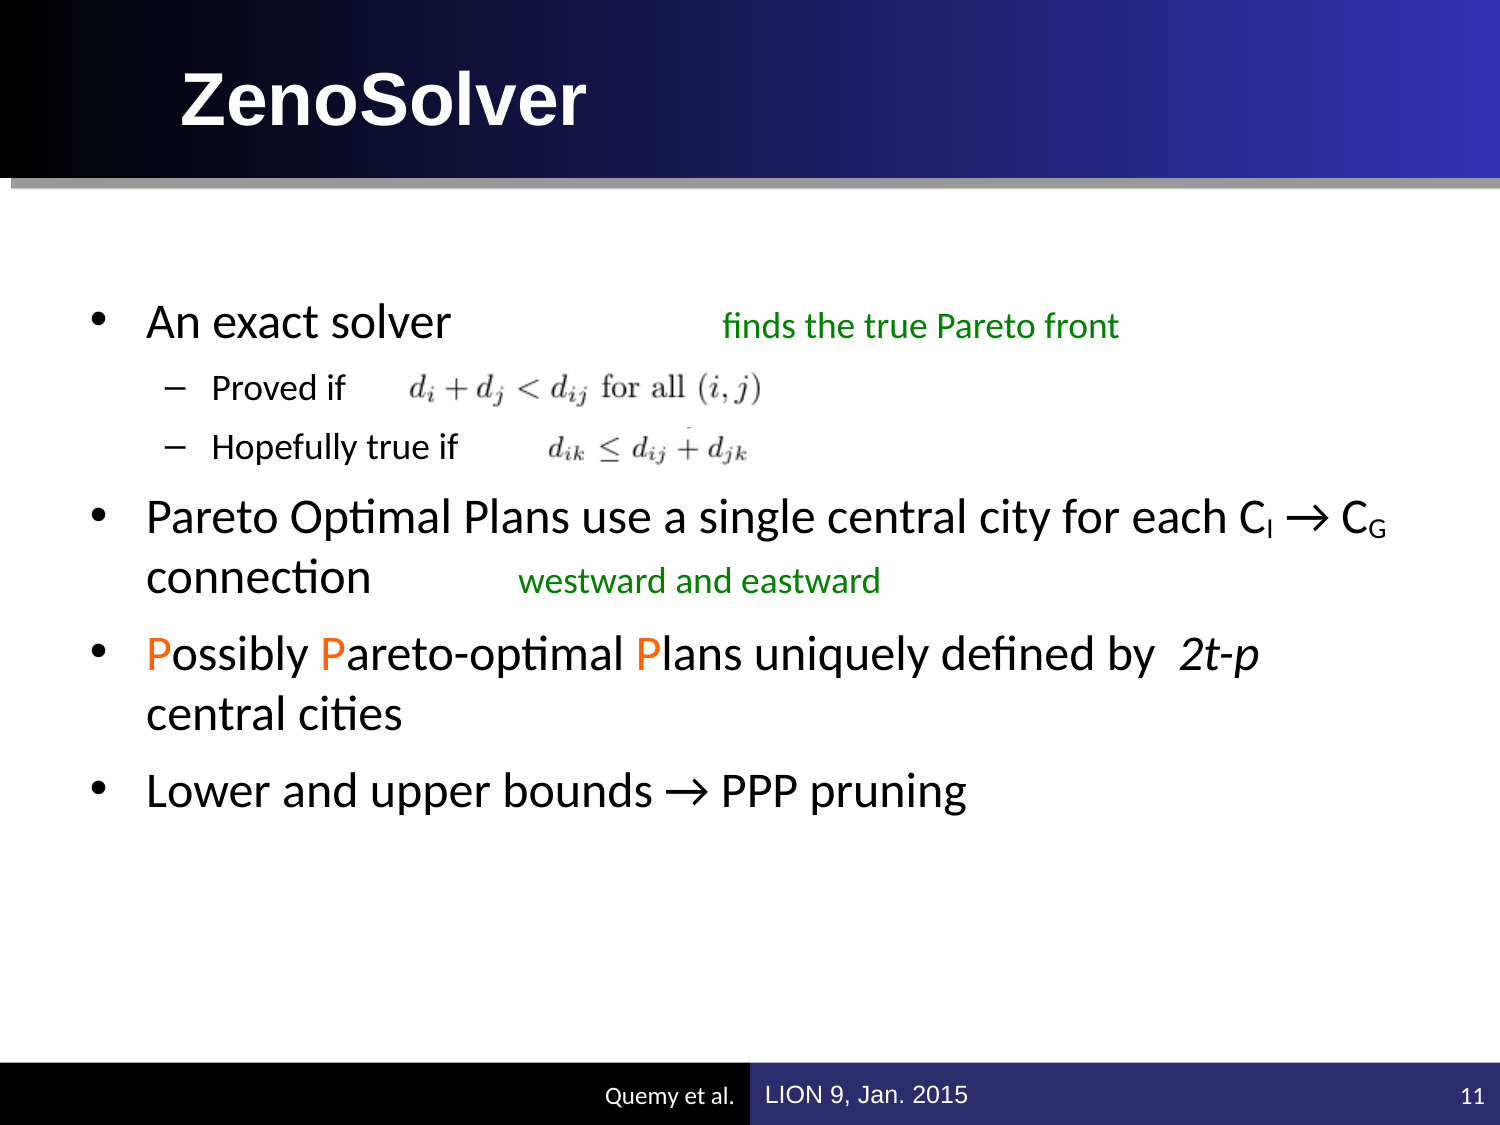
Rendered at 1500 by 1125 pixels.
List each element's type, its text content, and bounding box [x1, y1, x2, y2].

picture [401, 366, 766, 410]
picture [545, 427, 756, 473]
text_box ZenoSolver [165, 43, 1404, 148]
list An exact solver finds the true Pareto front Proved if Hopefully true if Pareto Optimal Plans use a single central city for each CI → CG connection westward and eastward Possibly Pareto-optimal Plans uniquely defined by 2t-p central cities Lower and upper bounds → PPP pruning [75, 280, 1426, 1016]
